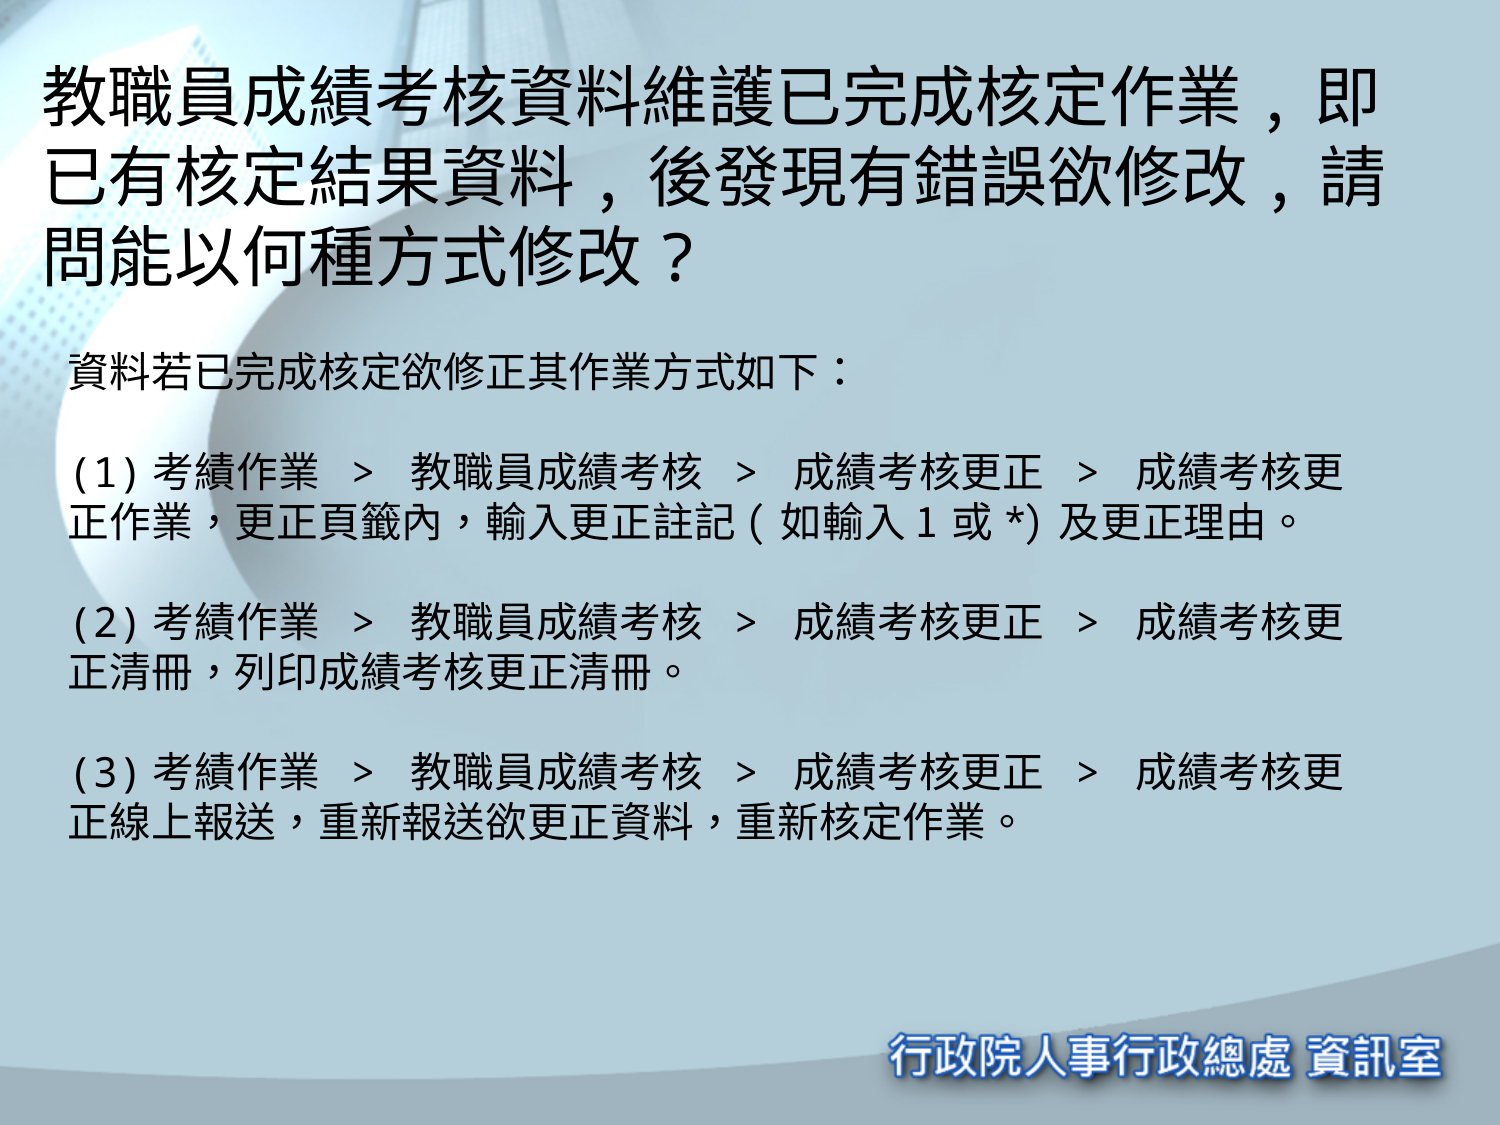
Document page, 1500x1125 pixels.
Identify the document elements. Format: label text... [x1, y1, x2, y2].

text_box 教職員成績考核資料維護已完成核定作業,即已有核定結果資料,後發現有錯誤欲修改,請問能以何種方式修改? [41, 54, 1388, 295]
picture [0, 0, 1500, 1125]
text_box 資料若已完成核定欲修正其作業方式如下： (1)考績作業 > 教職員成績考核 > 成績考核更正 > 成績考核更正作業，更正頁籤內，輸入更正註記(如輸入1或*)及更正理由。 (2)考績作業 > 教職員成績考核 > 成績考核更正 > 成績考核更正清冊，列印成績考核更正清冊。 (3)考績作業 > 教職員成績考核 > 成績考核更正 > 成績考核更正線上報送，重新報送欲更正資料，重新核定作業。 [53, 337, 1400, 854]
